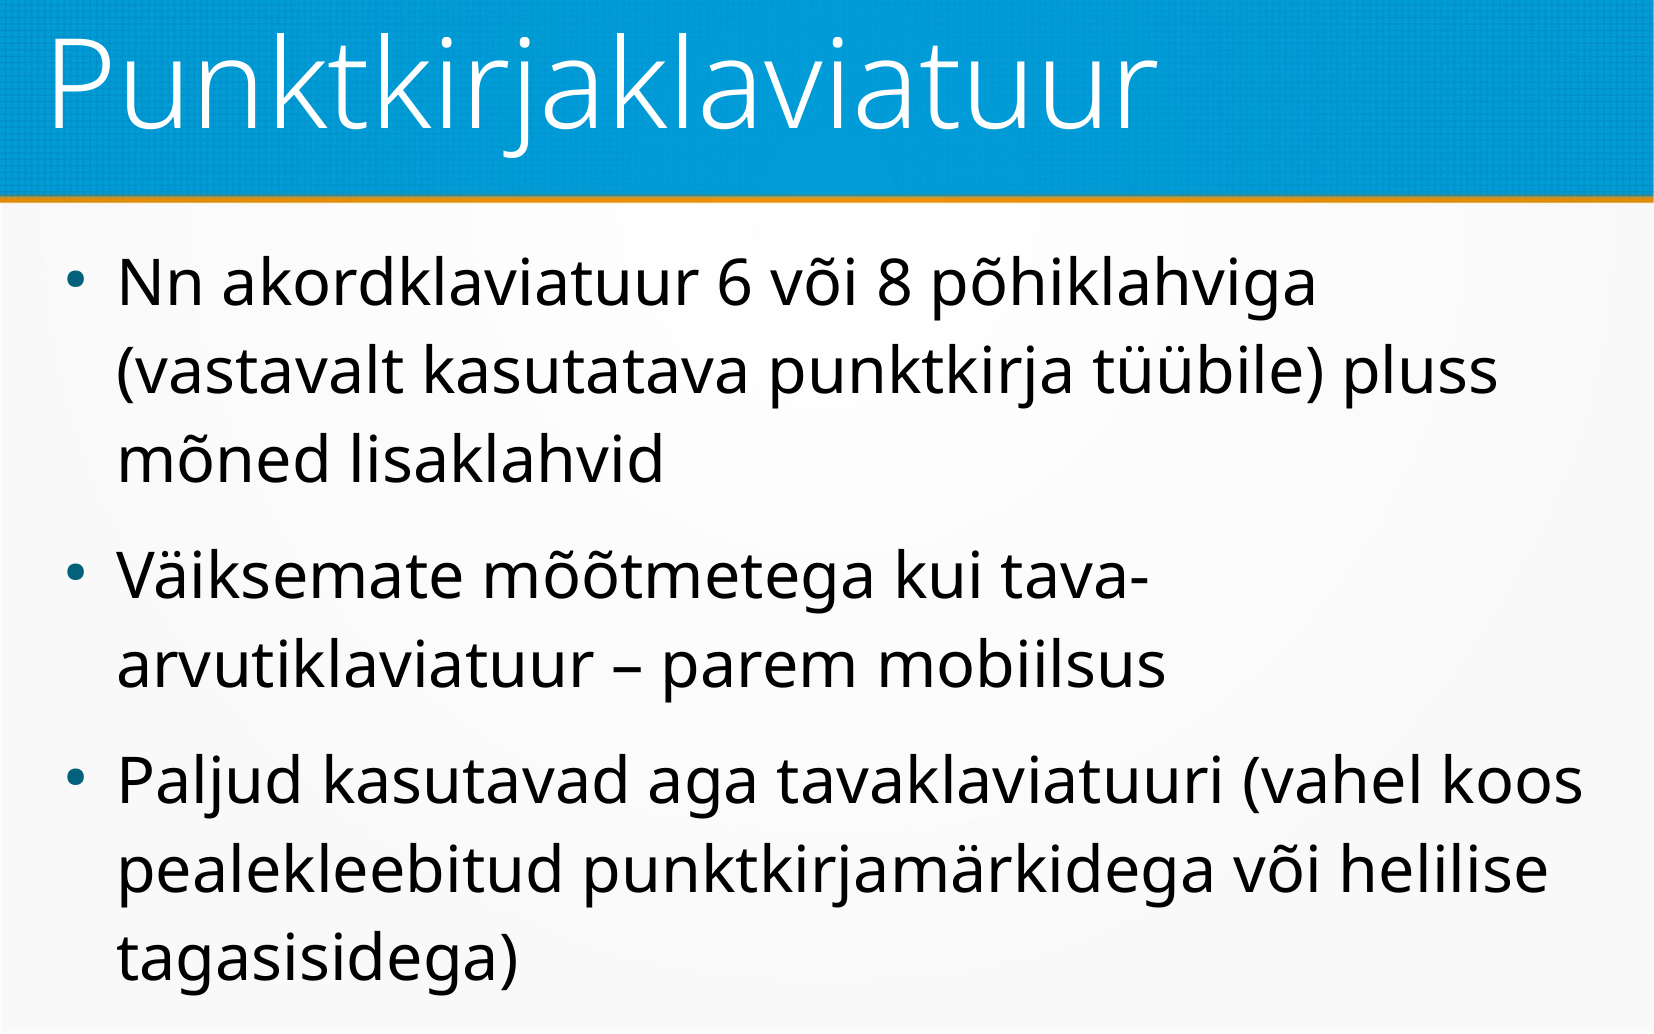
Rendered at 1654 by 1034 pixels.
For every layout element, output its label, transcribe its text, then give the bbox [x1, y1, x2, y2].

title Punktkirjaklaviatuur [43, 0, 1619, 166]
list Nn akordklaviatuur 6 või 8 põhiklahviga (vastavalt kasutatava punktkirja tüübile) pluss mõned lisaklahvid Väiksemate mõõtmetega kui tava-arvutiklaviatuur – parem mobiilsus Paljud kasutavad aga tavaklaviatuuri (vahel koos pealekleebitud punktkirjamärkidega või helilise tagasisidega) [47, 236, 1607, 1002]
picture [0, 195, 1654, 1034]
